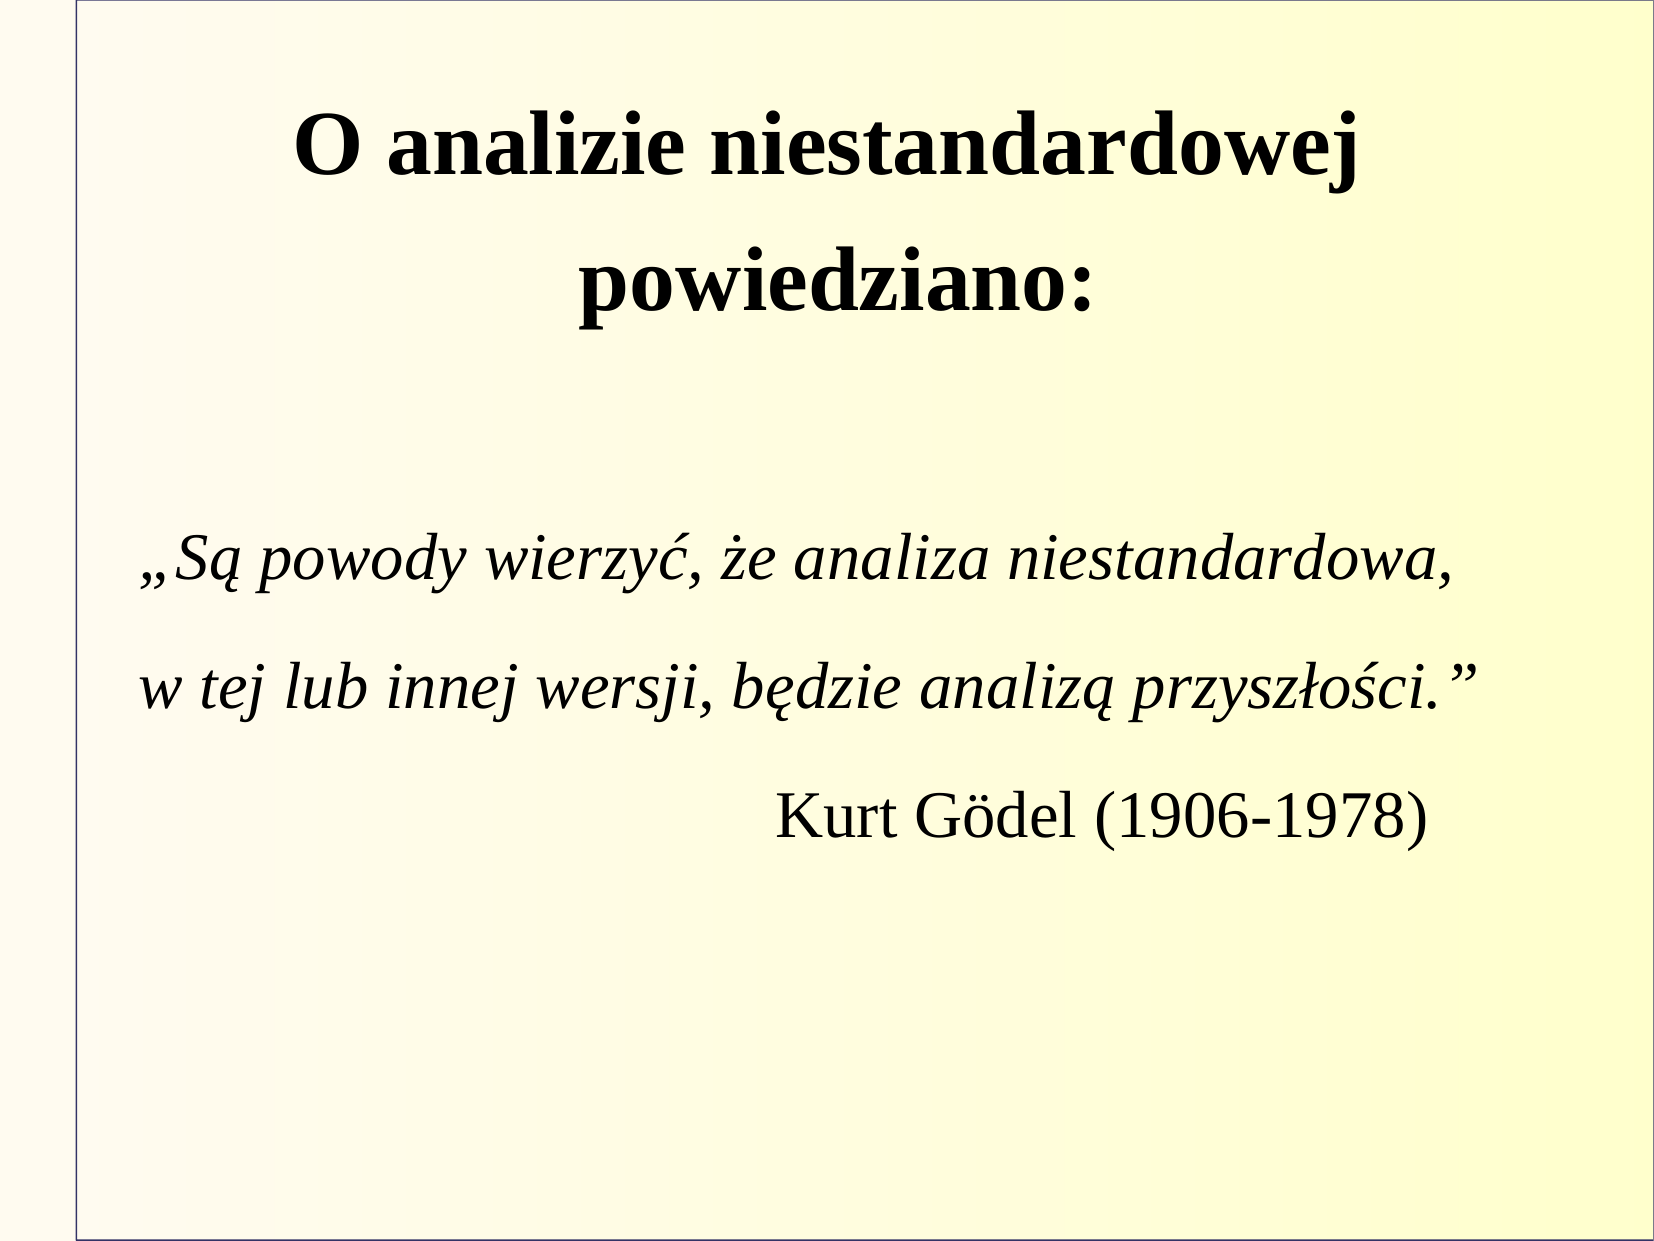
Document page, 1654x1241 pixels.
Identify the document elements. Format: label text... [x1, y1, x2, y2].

title O analizie niestandardowej powiedziano: [121, 33, 1534, 356]
list „Są powody wierzyć, że analiza niestandardowa, w tej lub innej wersji, będzie analizą przyszłości.” Kurt Gödel (1906-1978) [121, 391, 1534, 1127]
picture [0, 0, 75, 1241]
